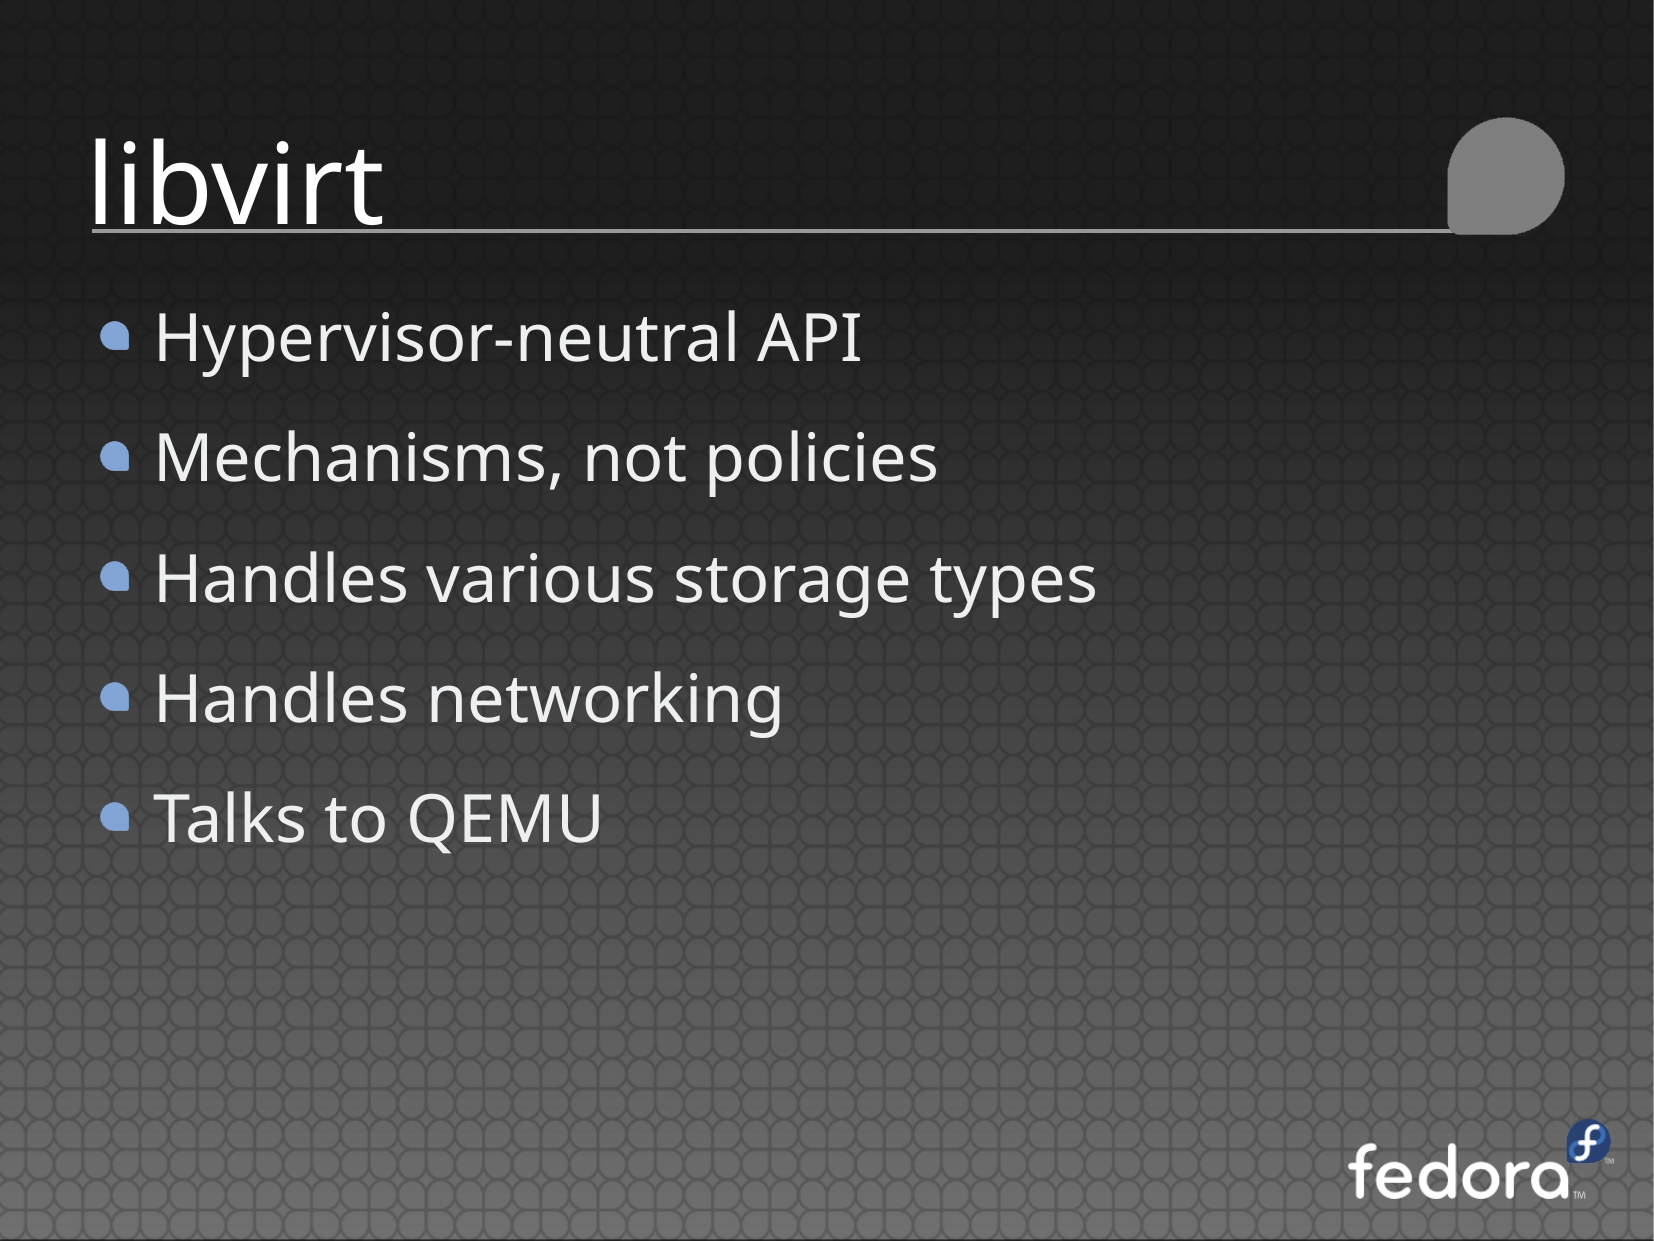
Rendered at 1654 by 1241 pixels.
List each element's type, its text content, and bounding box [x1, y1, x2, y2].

title libvirt [86, 112, 1576, 249]
picture [0, 0, 1654, 1241]
list Hypervisor-neutral API Mechanisms, not policies Handles various storage types Handles networking Talks to QEMU [82, 290, 1571, 1109]
